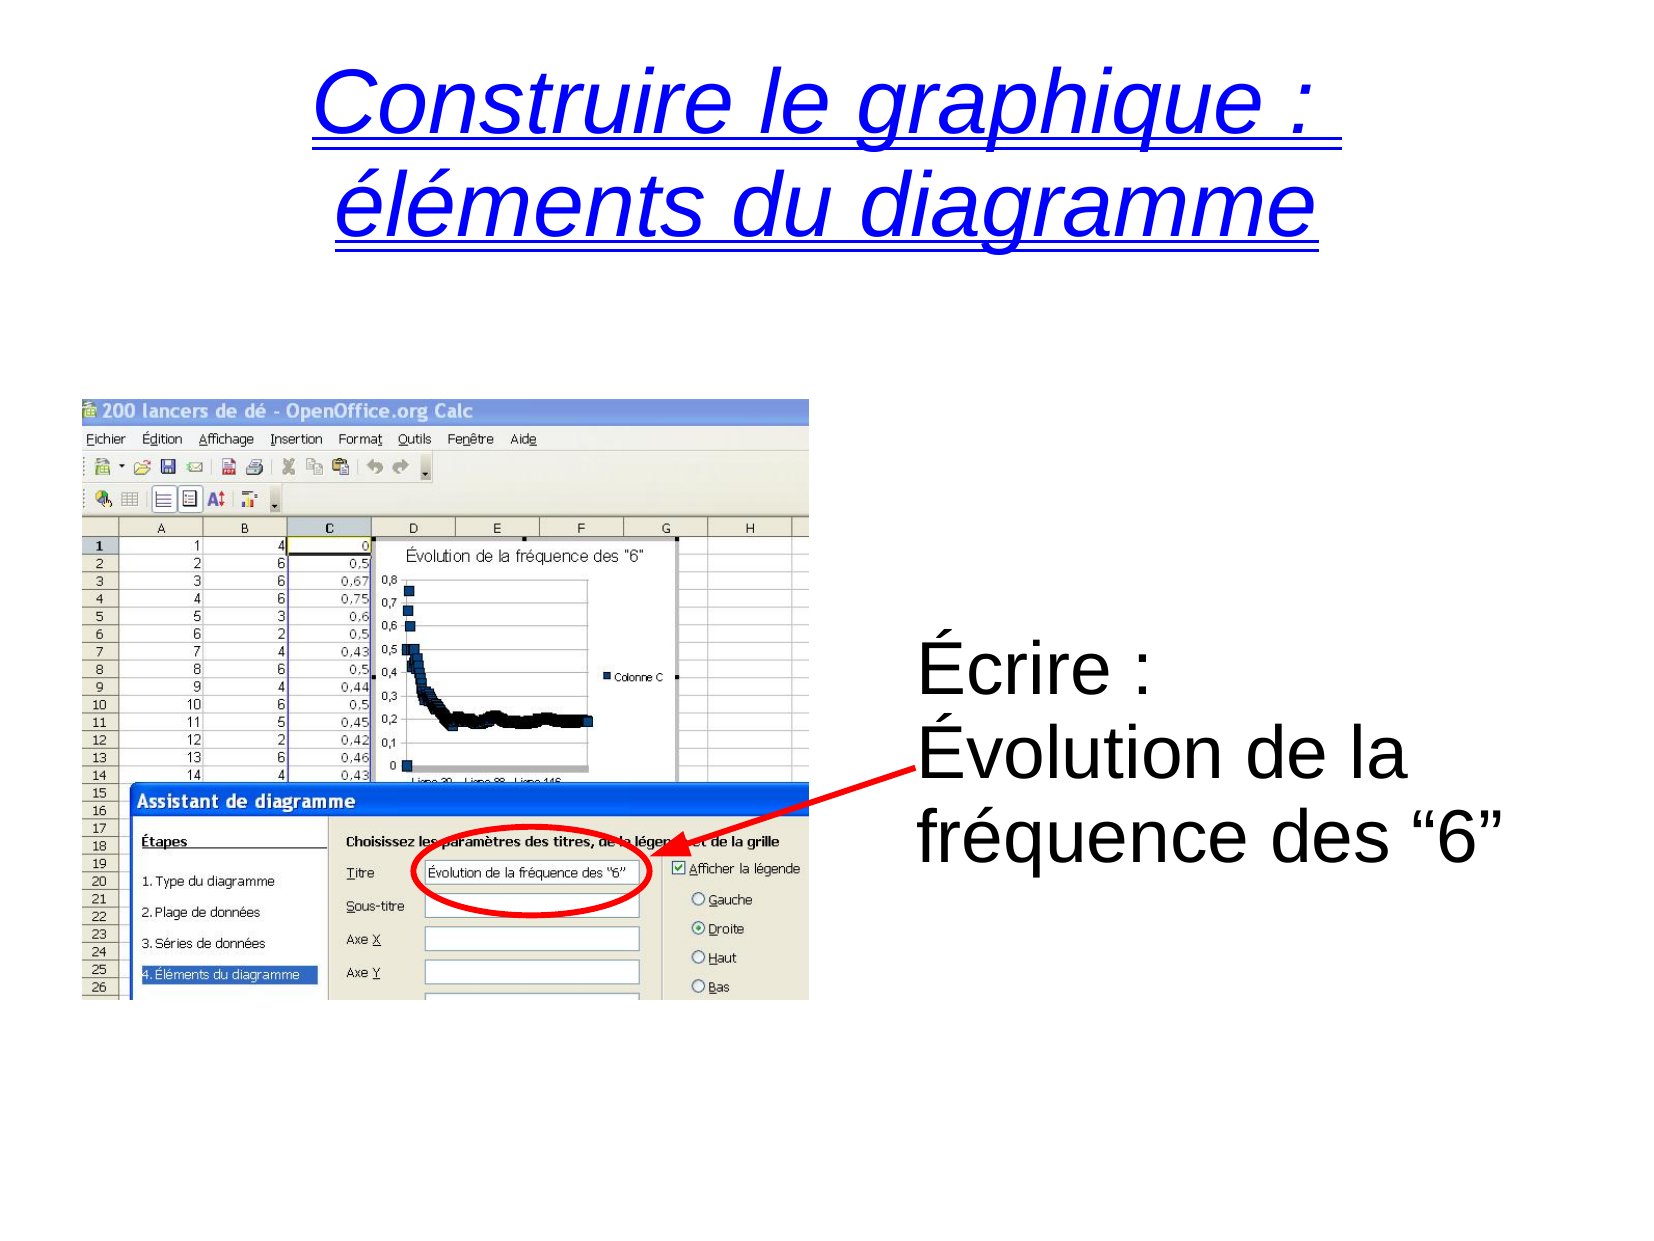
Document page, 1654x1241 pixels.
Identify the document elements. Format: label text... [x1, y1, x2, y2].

text_box [413, 826, 650, 916]
list Écrire : Évolution de la fréquence des “6” [845, 290, 1572, 1109]
picture [82, 399, 809, 1000]
title Construire le graphique : éléments du diagramme [82, 49, 1571, 257]
